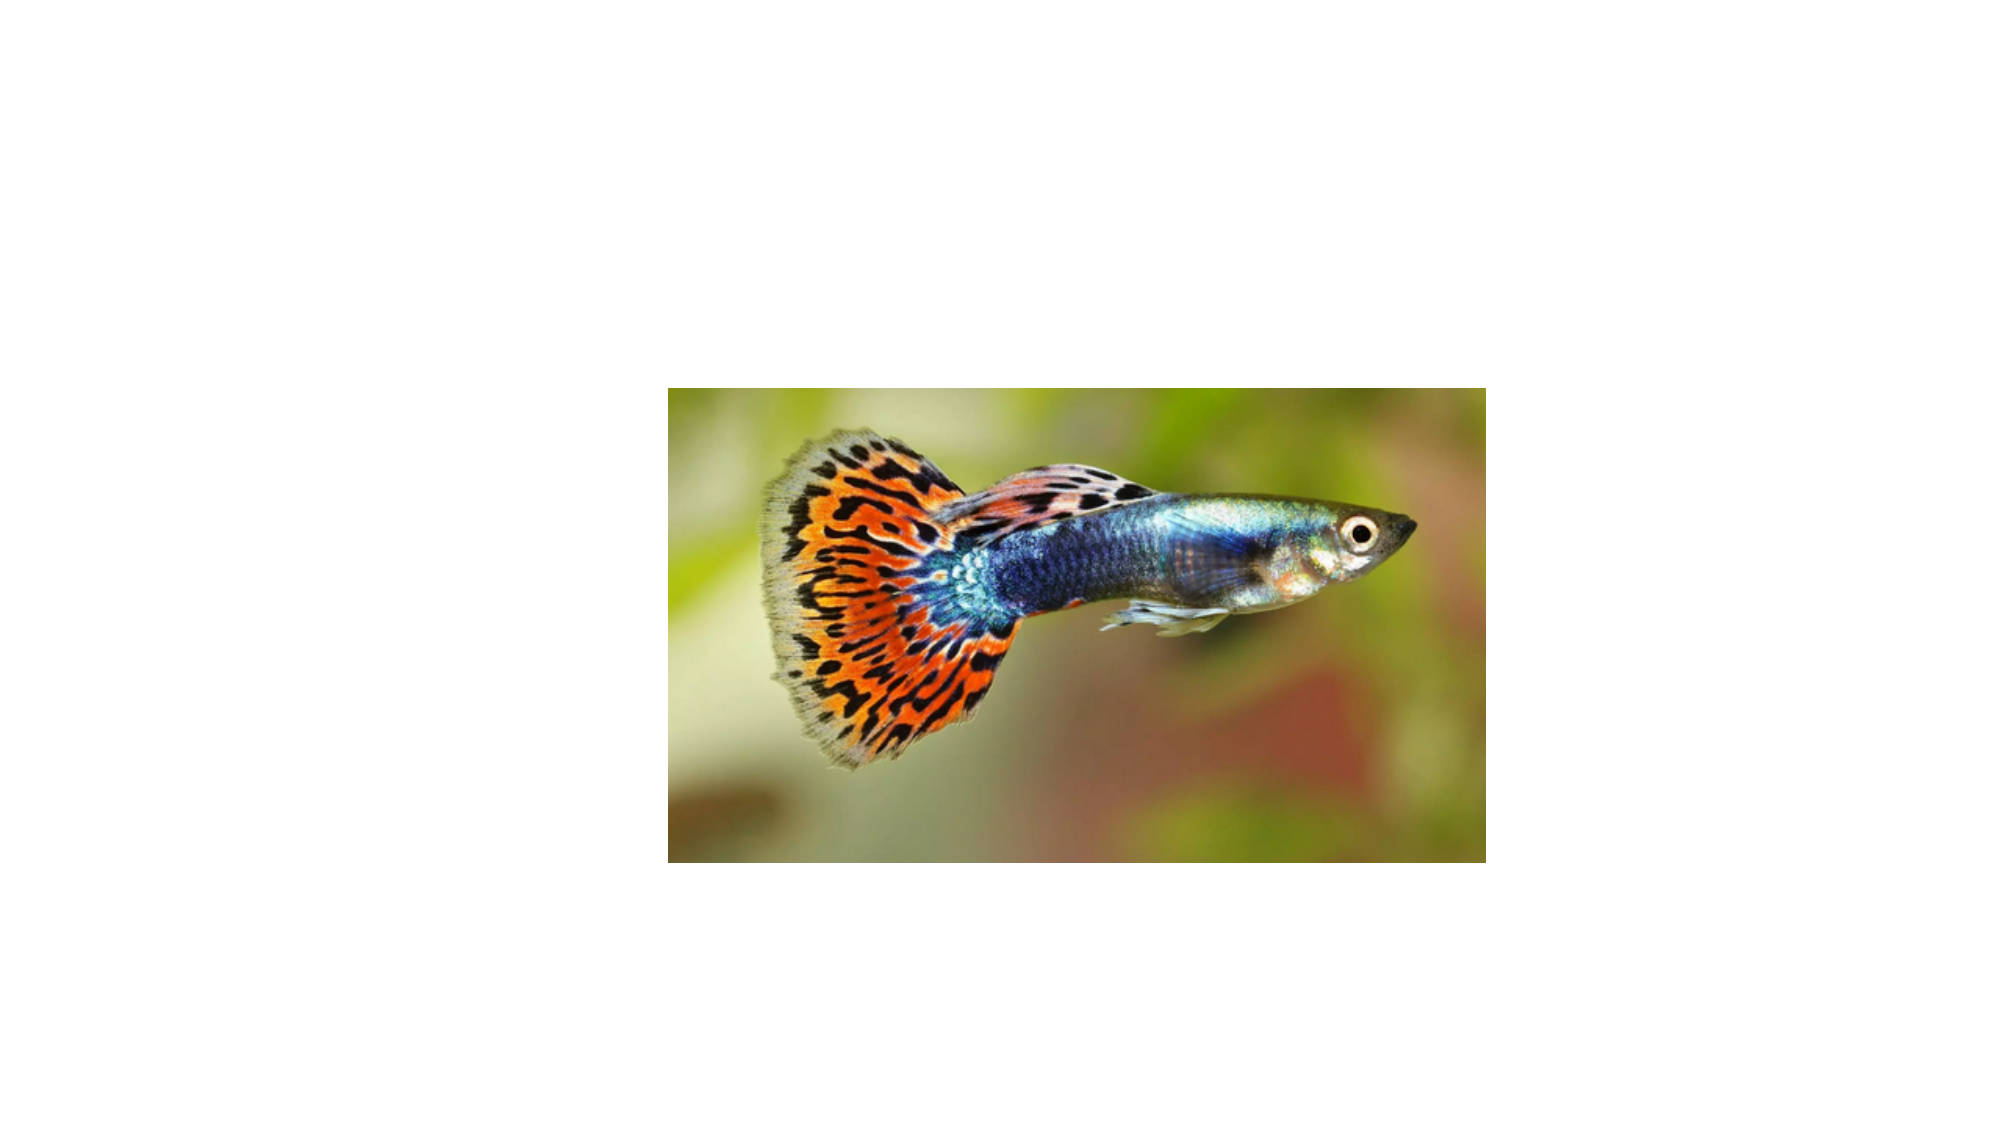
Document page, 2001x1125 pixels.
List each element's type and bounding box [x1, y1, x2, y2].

picture [668, 389, 1486, 863]
